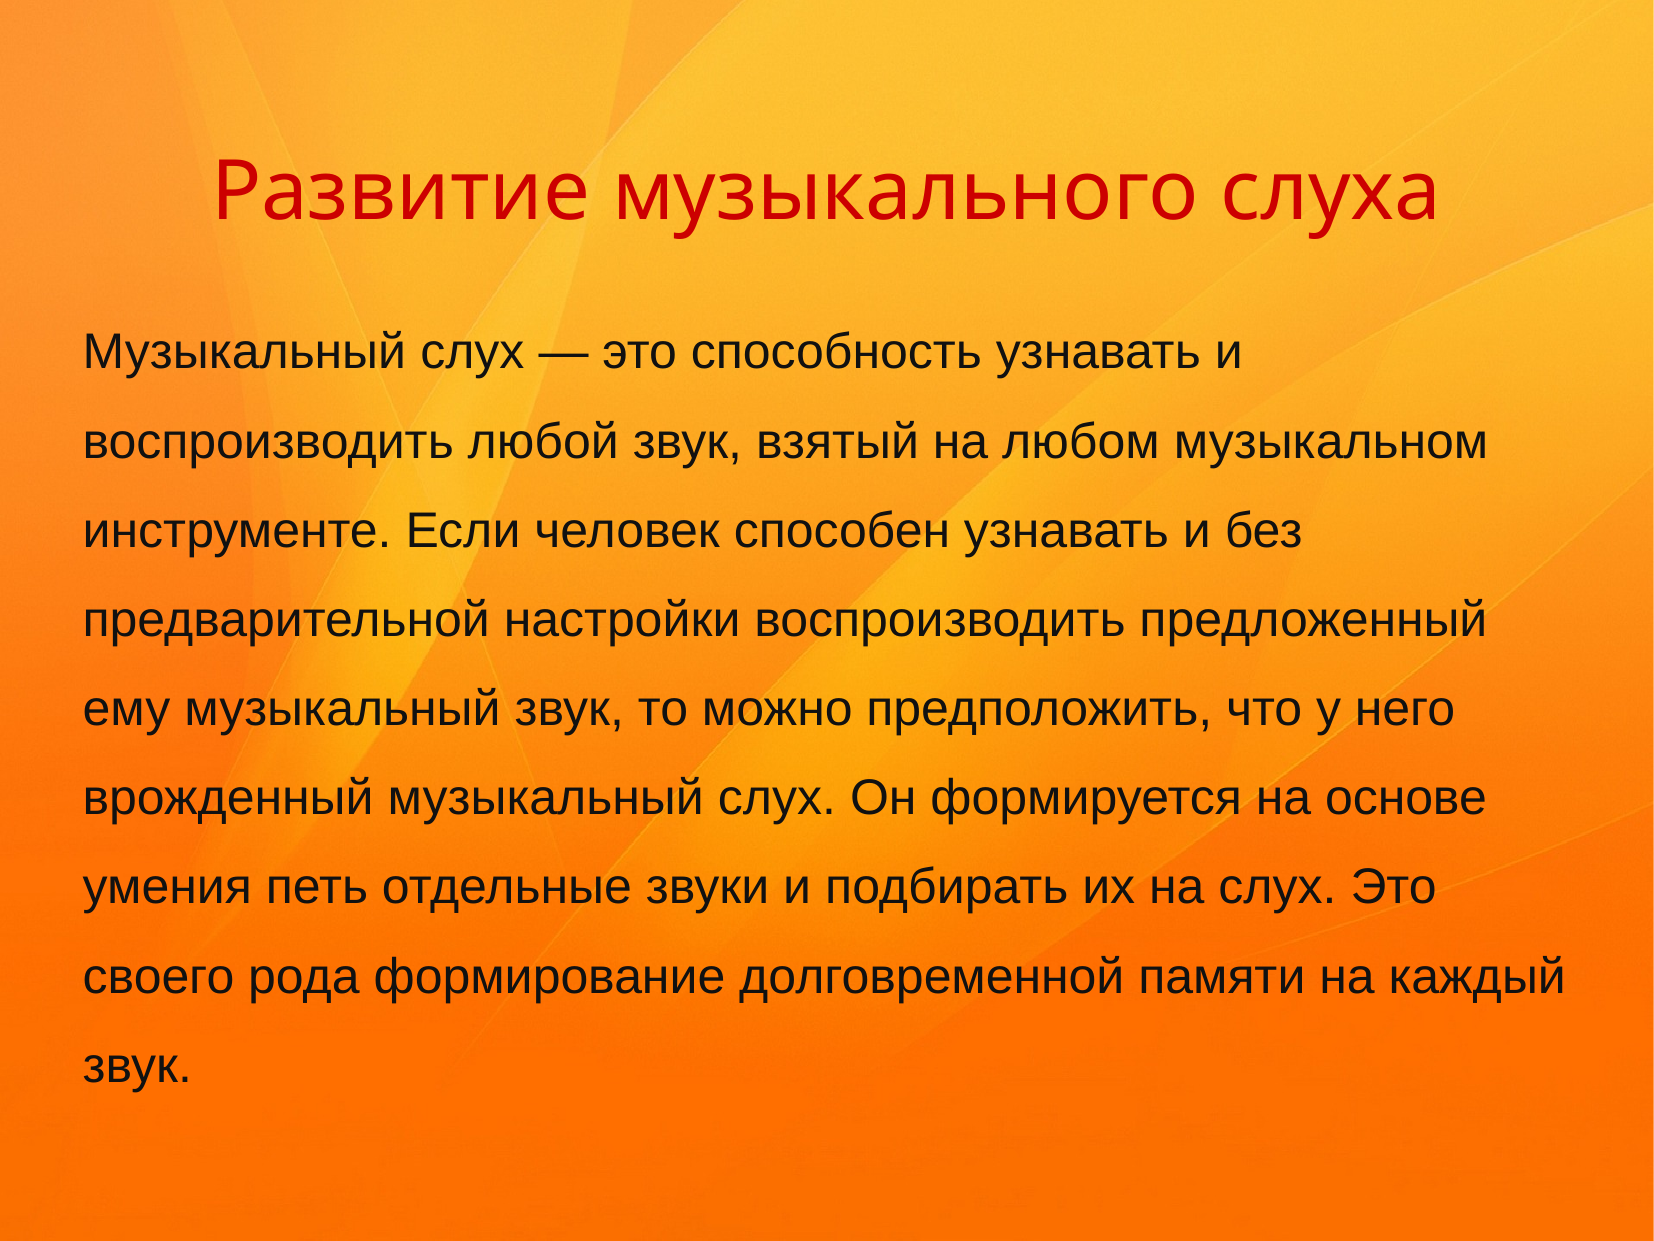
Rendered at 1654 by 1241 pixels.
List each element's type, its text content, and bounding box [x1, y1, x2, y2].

picture [0, 0, 1654, 1241]
list Музыкальный слух — это способность узнавать и воспроизводить любой звук, взятый на любом музыкальном инструменте. Если человек способен узнавать и без предварительной настройки воспроизводить предложенный ему музыкальный звук, то можно предположить, что у него врожденный музыкальный слух. Он формируется на основе умения петь отдельные звуки и подбирать их на слух. Это своего рода формирование долговременной памяти на каждый звук. [82, 290, 1571, 1109]
title Развитие музыкального слуха [82, 49, 1571, 257]
